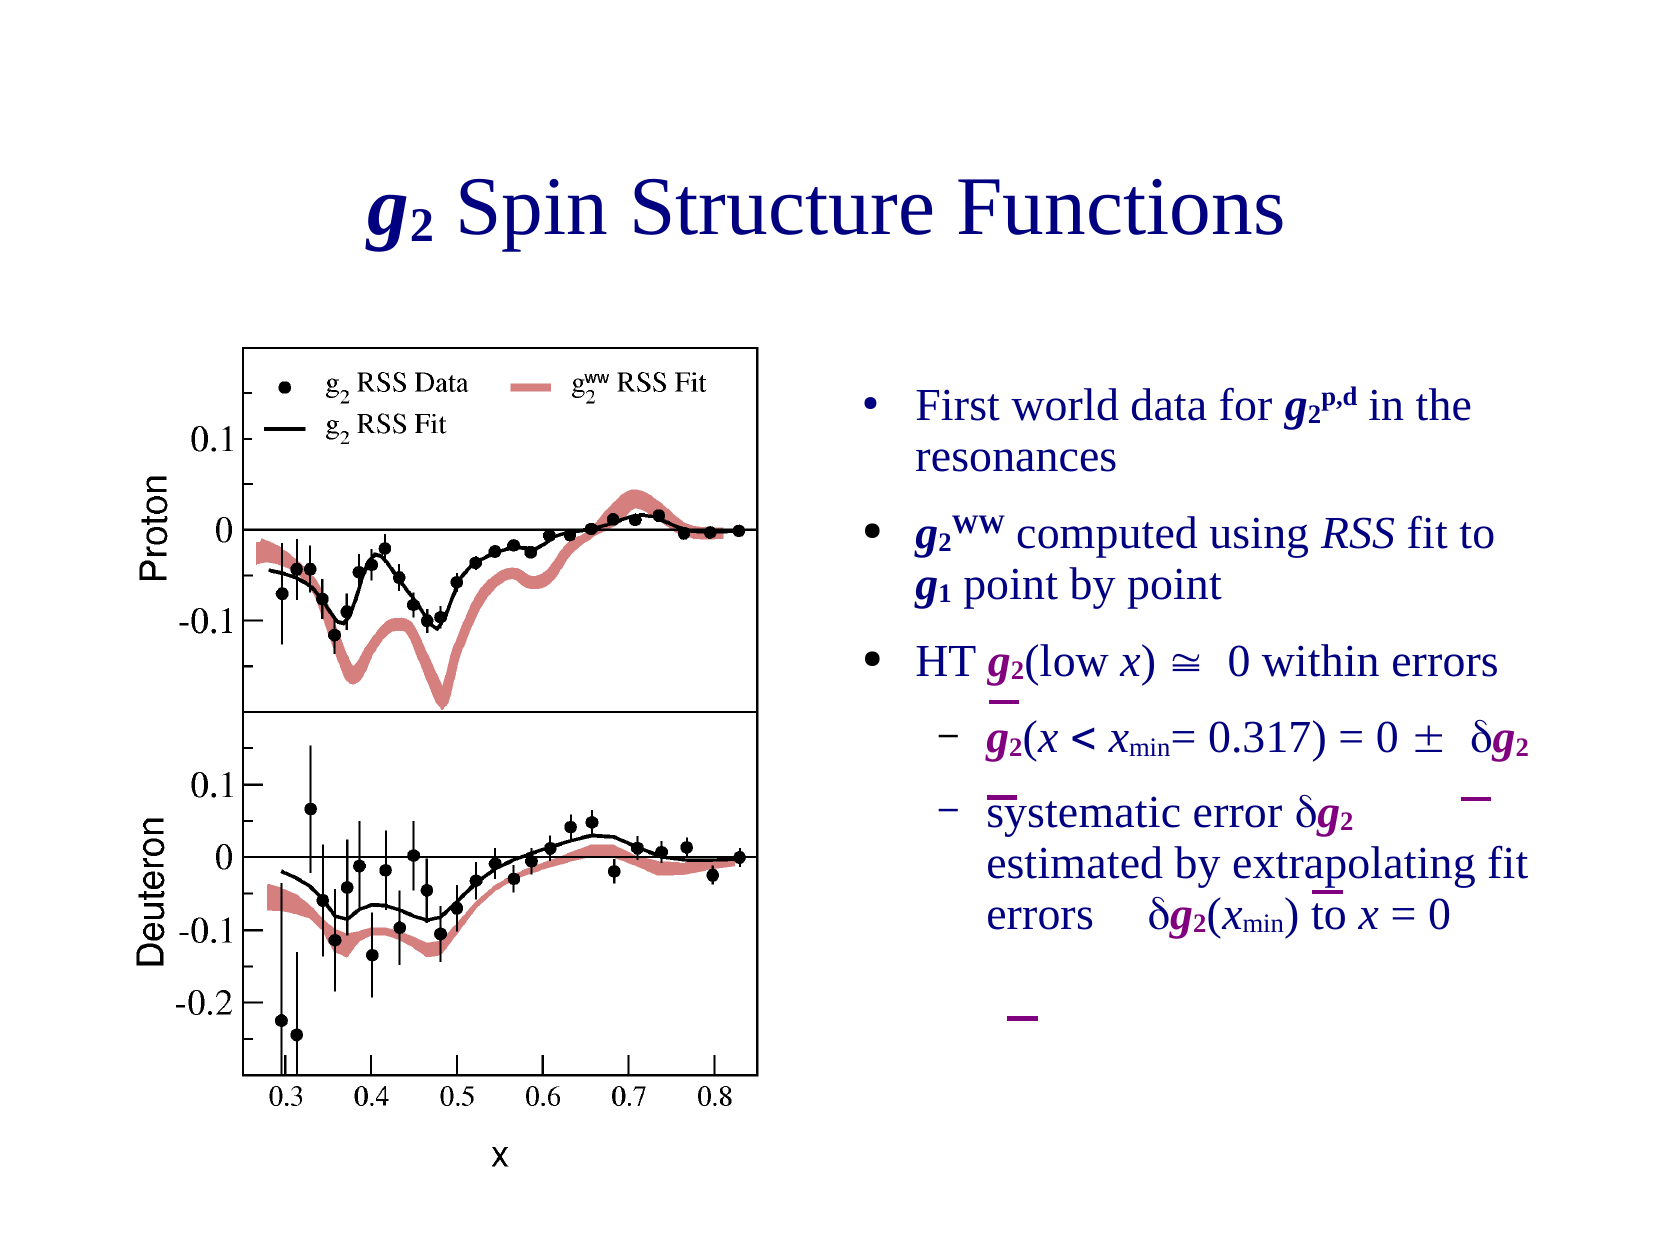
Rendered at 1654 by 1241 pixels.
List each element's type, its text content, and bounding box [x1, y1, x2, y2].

list First world data for g2p,d in the resonances g2WW computed using RSS fit to g1 point by point HT g2(low x)  0 within errors g2(x < xmin= 0.317) = 0  g2 systematic error g2 estimated by extrapolating fit errors g2(xmin) to x = 0 [844, 379, 1534, 1121]
picture [90, 270, 766, 1224]
title g2 Spin Structure Functions [121, 102, 1534, 311]
